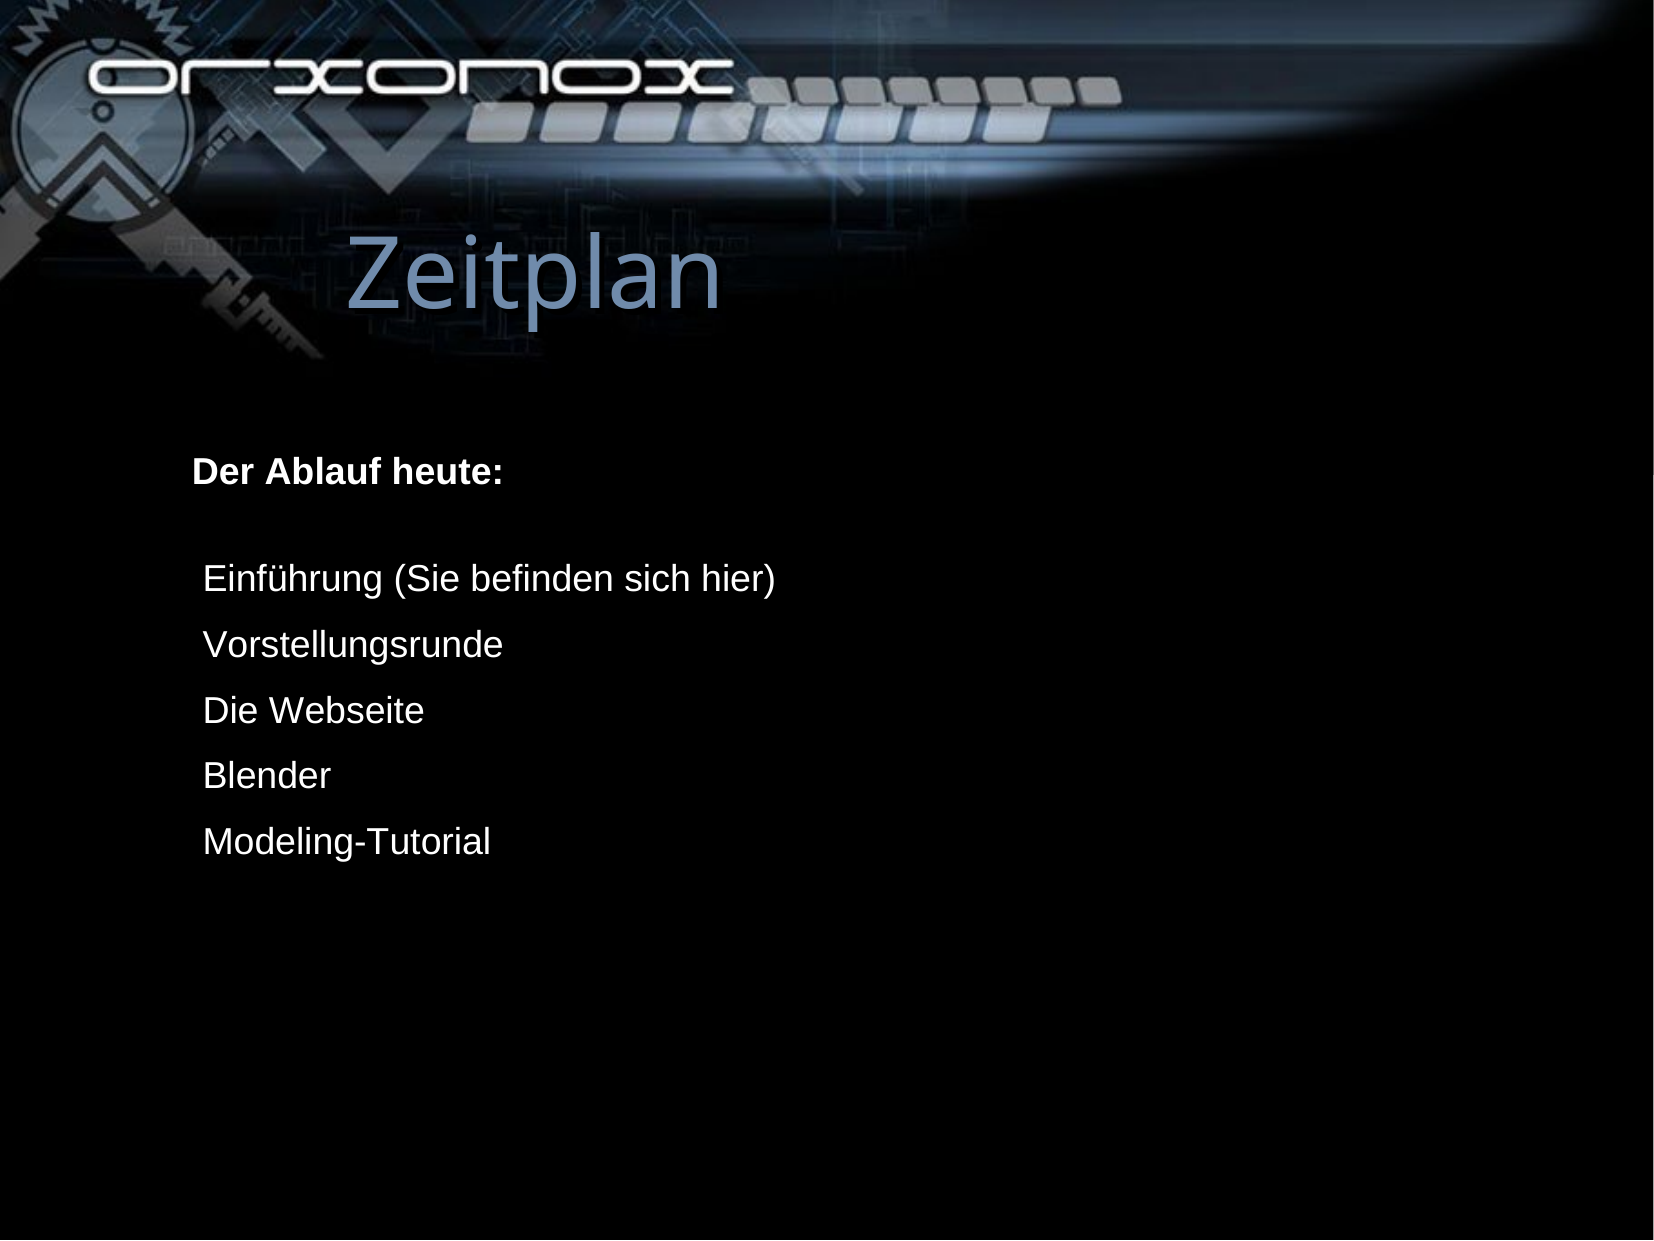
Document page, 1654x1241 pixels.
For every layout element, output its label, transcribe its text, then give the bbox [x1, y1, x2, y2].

text_box Zeitplan [330, 194, 1306, 344]
text_box Der Ablauf heute: Einführung (Sie befinden sich hier) Vorstellungsrunde Die Webseite Blender Modeling-Tutorial [177, 442, 1329, 872]
picture [0, 0, 1654, 475]
